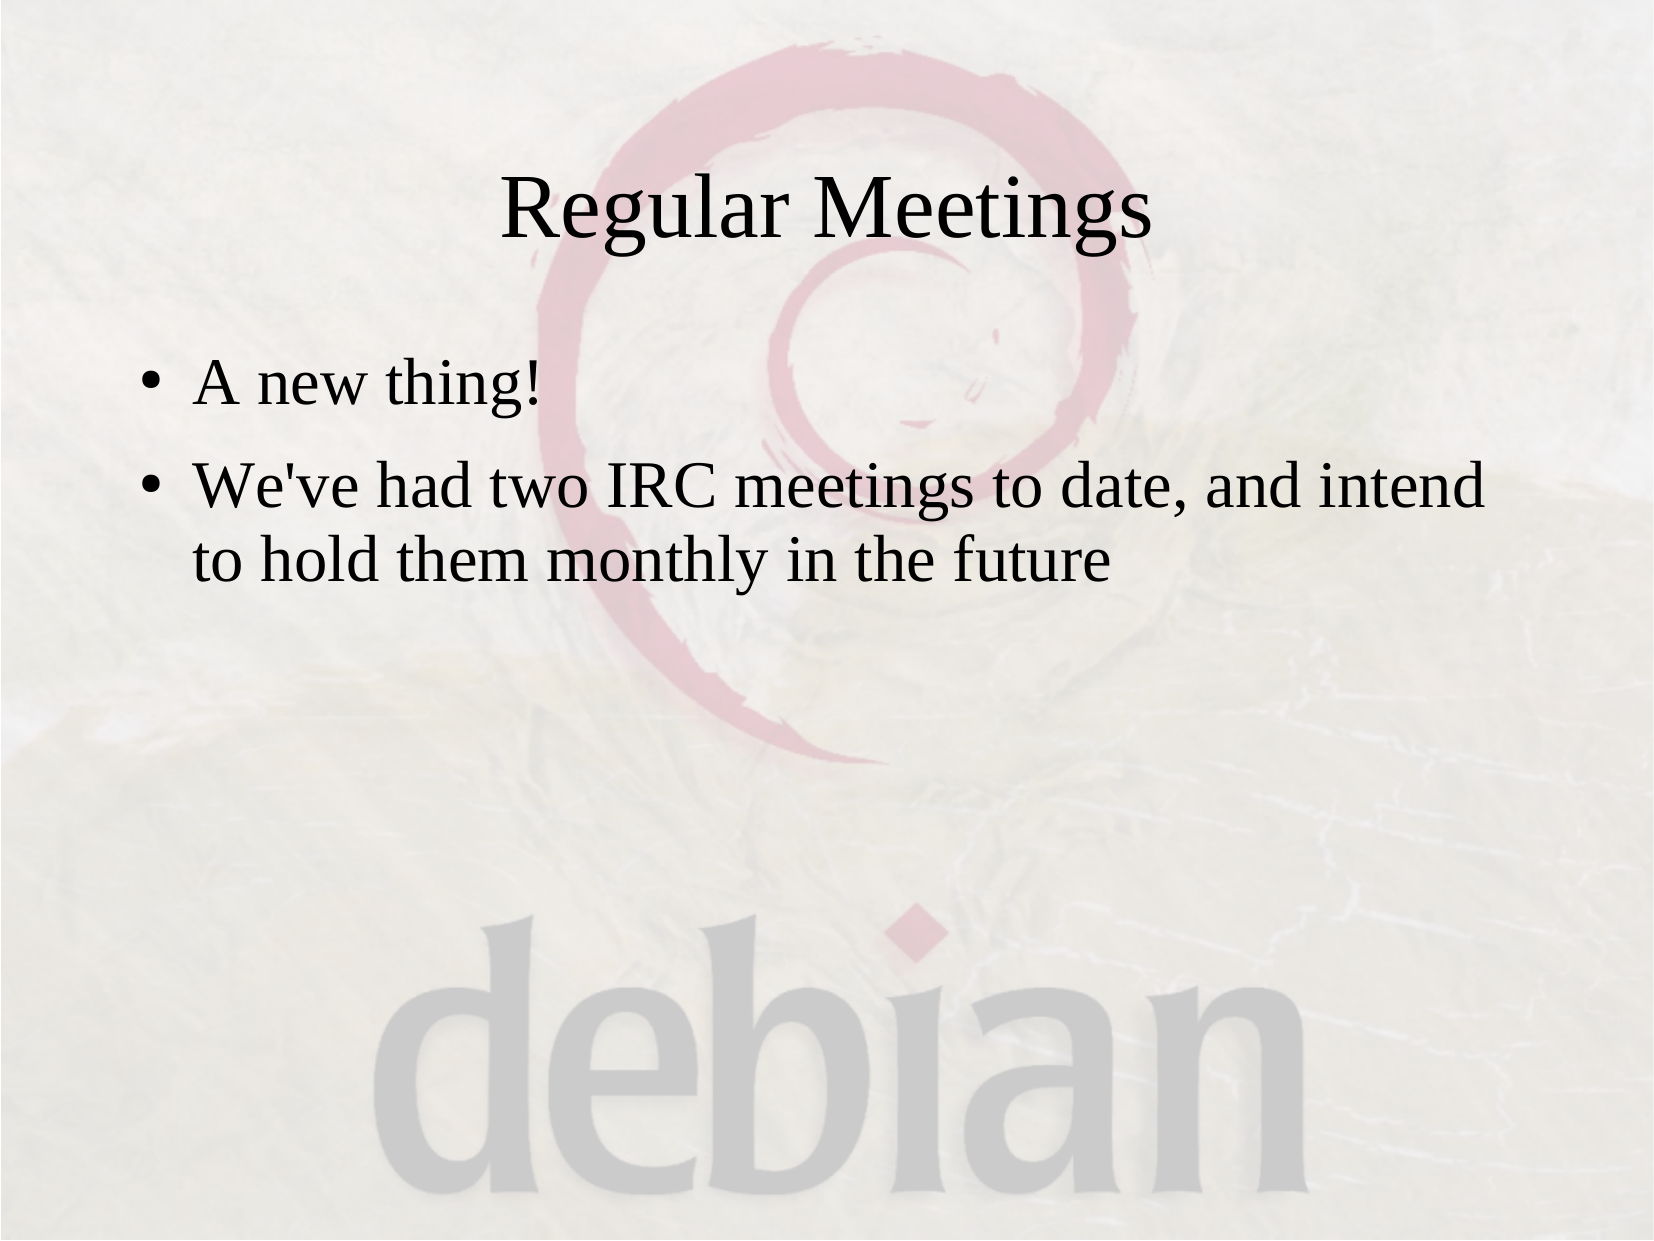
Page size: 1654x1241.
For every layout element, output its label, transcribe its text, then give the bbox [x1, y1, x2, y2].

title Regular Meetings [121, 102, 1534, 310]
list A new thing! We've had two IRC meetings to date, and intend to hold them monthly in the future [121, 344, 1534, 1064]
picture [1, 0, 1654, 1240]
